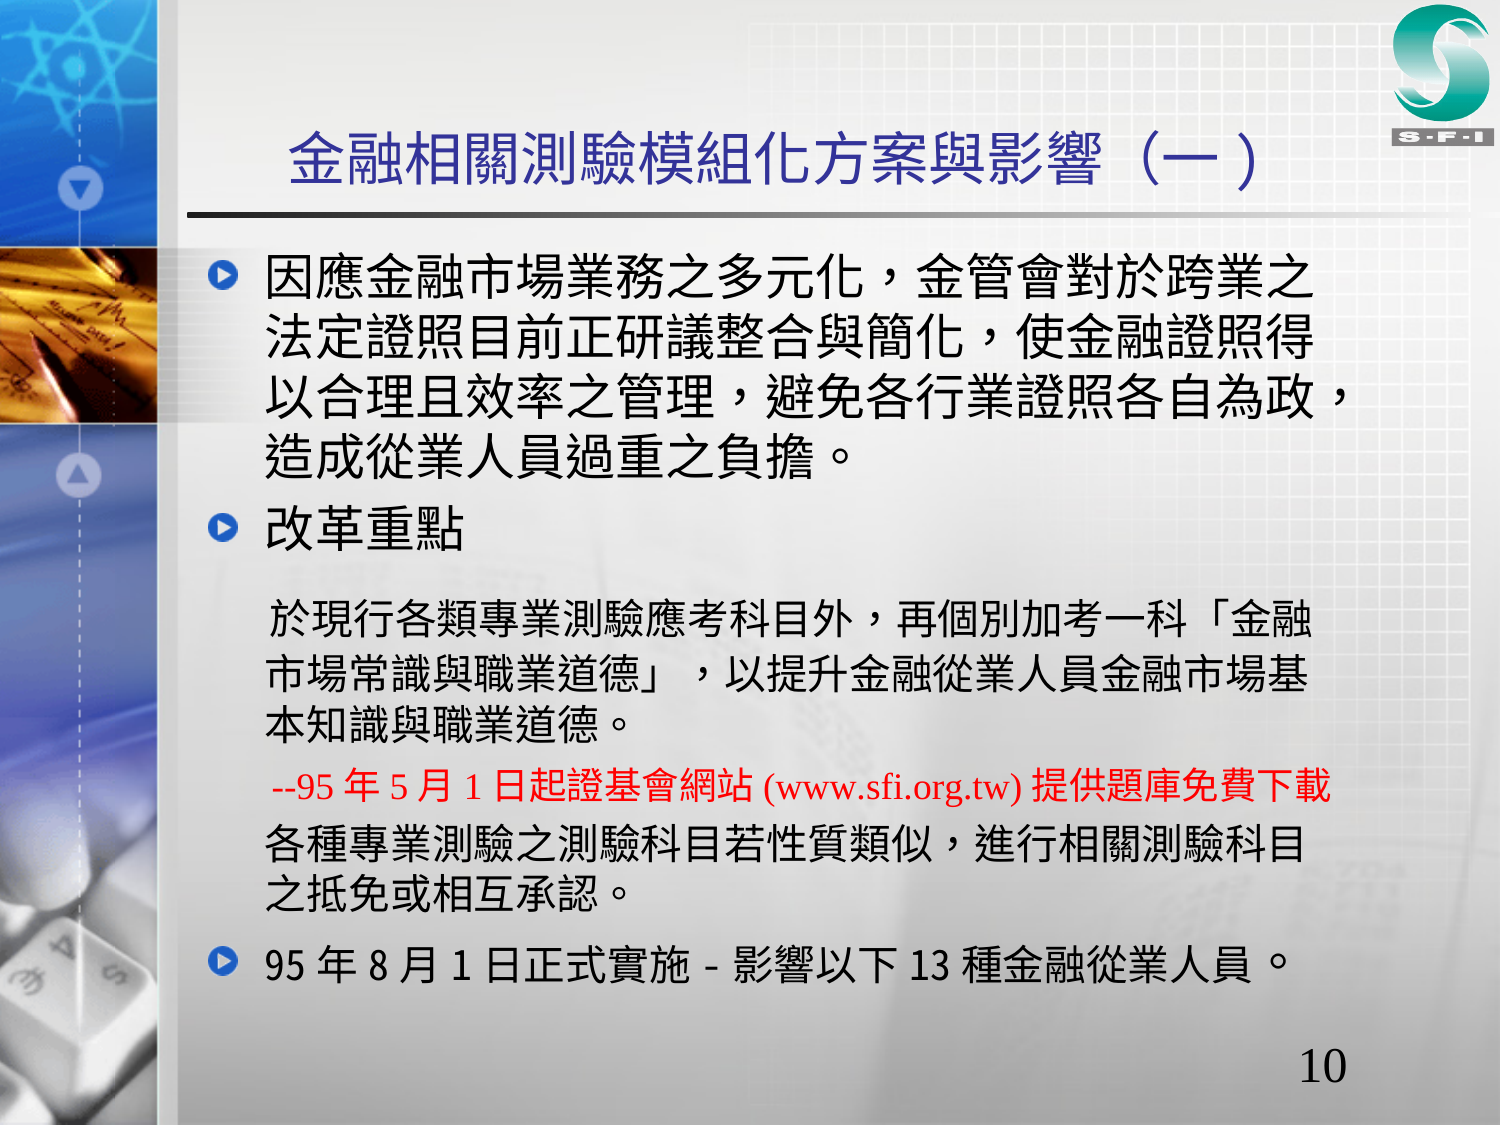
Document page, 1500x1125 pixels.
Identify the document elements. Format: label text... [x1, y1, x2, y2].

title 金融相關測驗模組化方案與影響（一) [188, 101, 1363, 201]
picture [0, 0, 1500, 1125]
list 因應金融市場業務之多元化，金管會對於跨業之法定證照目前正研議整合與簡化，使金融證照得以合理且效率之管理，避免各行業證照各自為政，造成從業人員過重之負擔。 改革重點 於現行各類專業測驗應考科目外，再個別加考一科「金融市場常識與職業道德」，以提升金融從業人員金融市場基本知識與職業道德。 --95年5月1日起證基會網站(www.sfi.org.tw)提供題庫免費下載 各種專業測驗之測驗科目若性質類似，進行相關測驗科目之抵免或相互承認。 95年8月1日正式實施-影響以下13種金融從業人員。 [193, 237, 1363, 1006]
